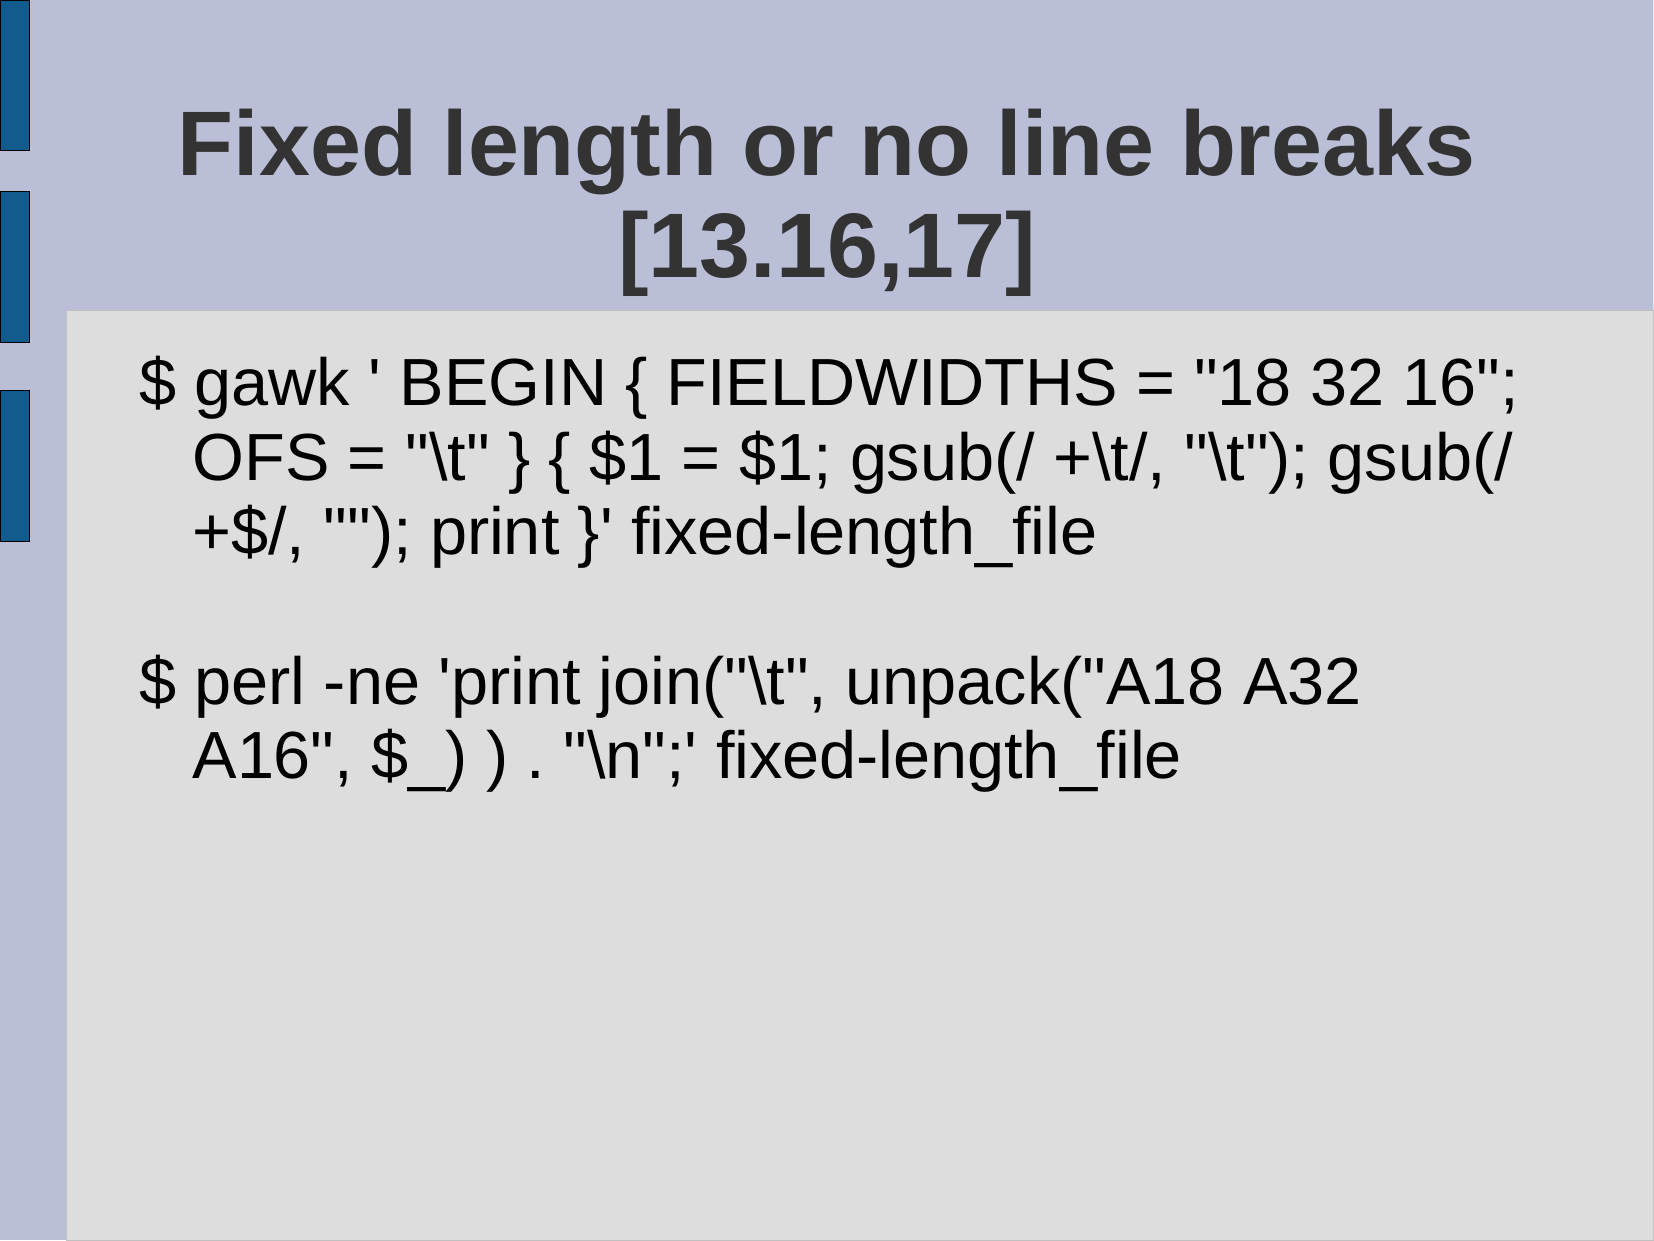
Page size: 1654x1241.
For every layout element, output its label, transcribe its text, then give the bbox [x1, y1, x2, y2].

title Fixed length or no line breaks [13.16,17] [121, 92, 1534, 298]
list $ gawk ' BEGIN { FIELDWIDTHS = "18 32 16"; OFS = "\t" } { $1 = $1; gsub(/ +\t/, "\t"); gsub(/ +$/, ""); print }' fixed-length_file $ perl -ne 'print join("\t", unpack("A18 A32 A16", $_) ) . "\n";' fixed-length_file [121, 344, 1534, 1112]
